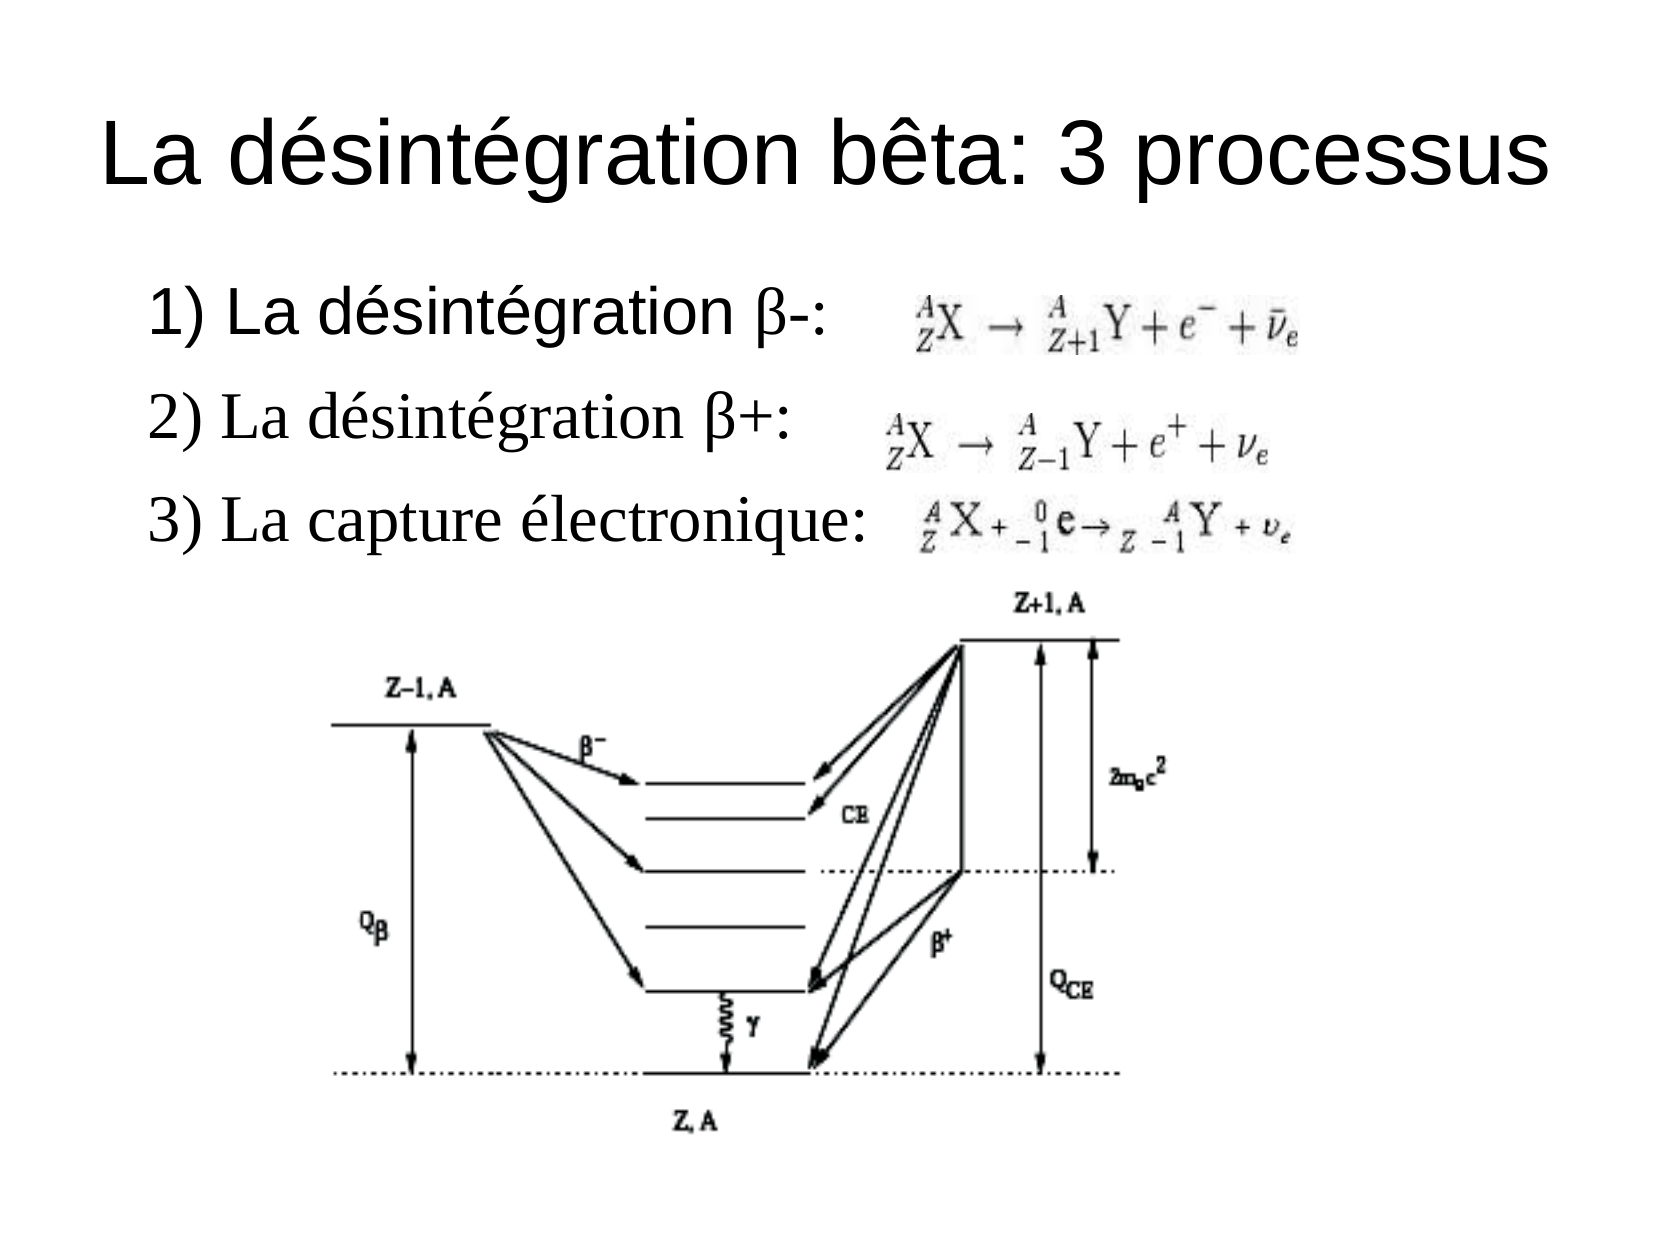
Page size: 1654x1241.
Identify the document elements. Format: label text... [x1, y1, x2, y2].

picture [324, 590, 1211, 1152]
list 1) La désintégration β-: 2) La désintégration β+: 3) La capture électronique: [76, 274, 1565, 1093]
title La désintégration bêta: 3 processus [82, 49, 1571, 257]
